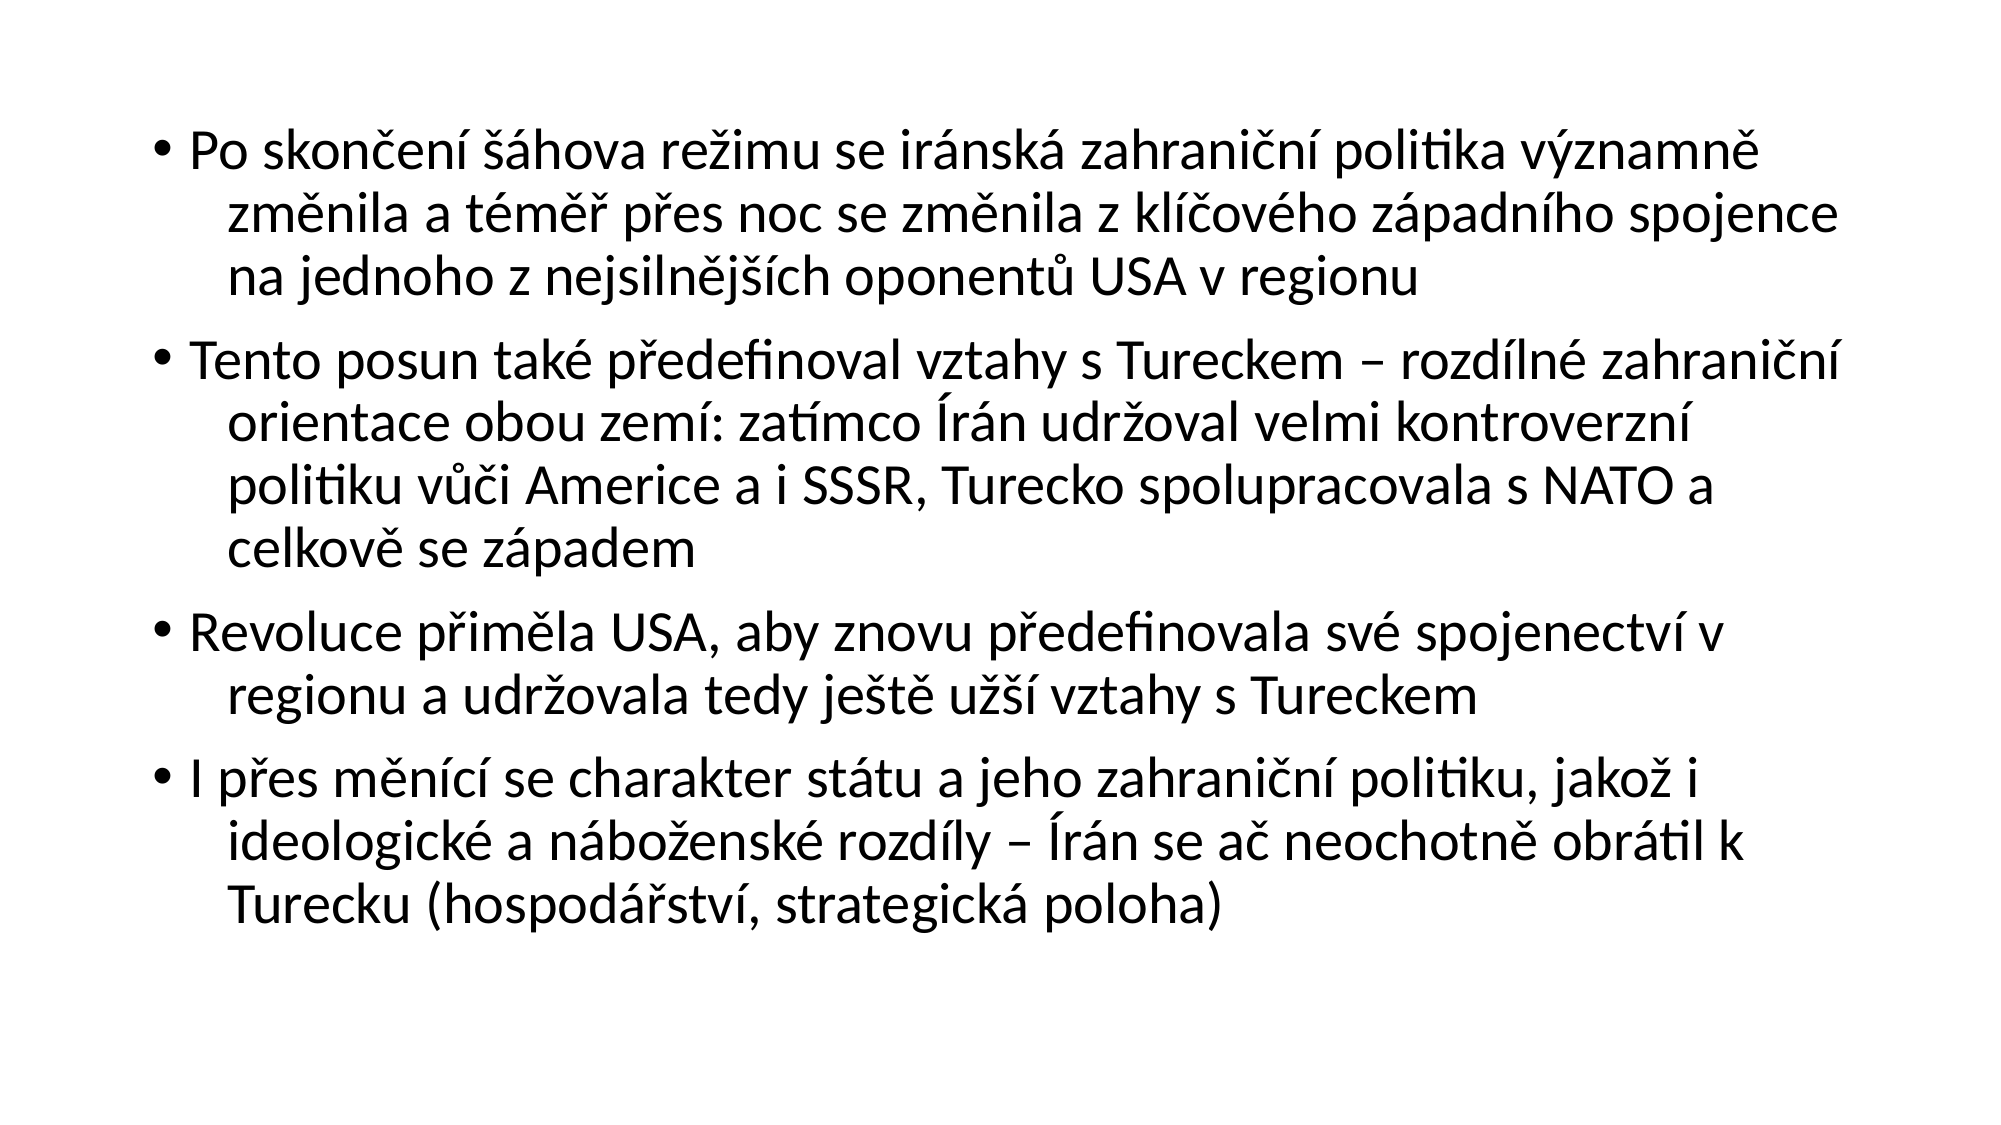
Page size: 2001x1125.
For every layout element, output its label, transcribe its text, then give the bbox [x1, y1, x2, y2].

list Po skončení šáhova režimu se iránská zahraniční politika významně změnila a téměř přes noc se změnila z klíčového západního spojence na jednoho z nejsilnějších oponentů USA v regionu Tento posun také předefinoval vztahy s Tureckem – rozdílné zahraniční orientace obou zemí: zatímco Írán udržoval velmi kontroverzní politiku vůči Americe a i SSSR, Turecko spolupracovala s NATO a celkově se západem Revoluce přiměla USA, aby znovu předefinovala své spojenectví v regionu a udržovala tedy ještě užší vztahy s Tureckem I přes měnící se charakter státu a jeho zahraniční politiku, jakož i ideologické a náboženské rozdíly – Írán se ač neochotně obrátil k Turecku (hospodářství, strategická poloha) [137, 111, 1863, 1089]
